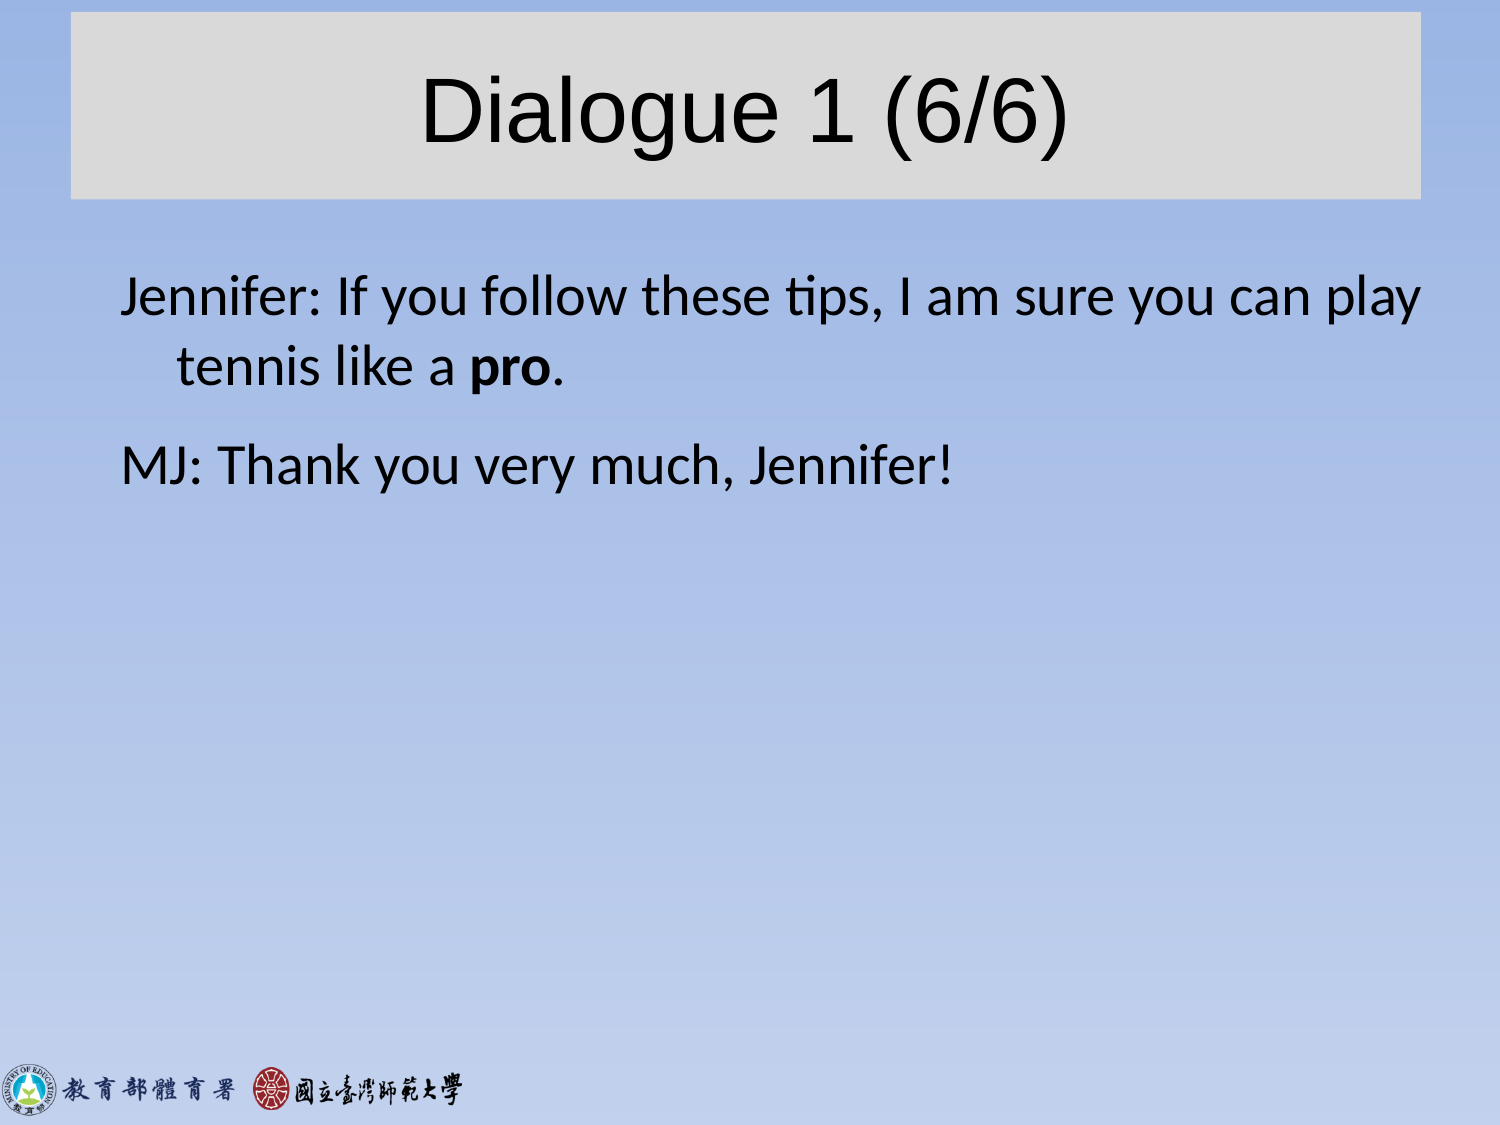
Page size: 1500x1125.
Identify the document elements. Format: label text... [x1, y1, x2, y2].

title Dialogue 1 (6/6) [70, 11, 1421, 200]
list Jennifer: If you follow these tips, I am sure you can play tennis like a pro. MJ: Thank you very much, Jennifer! [49, 249, 1443, 993]
